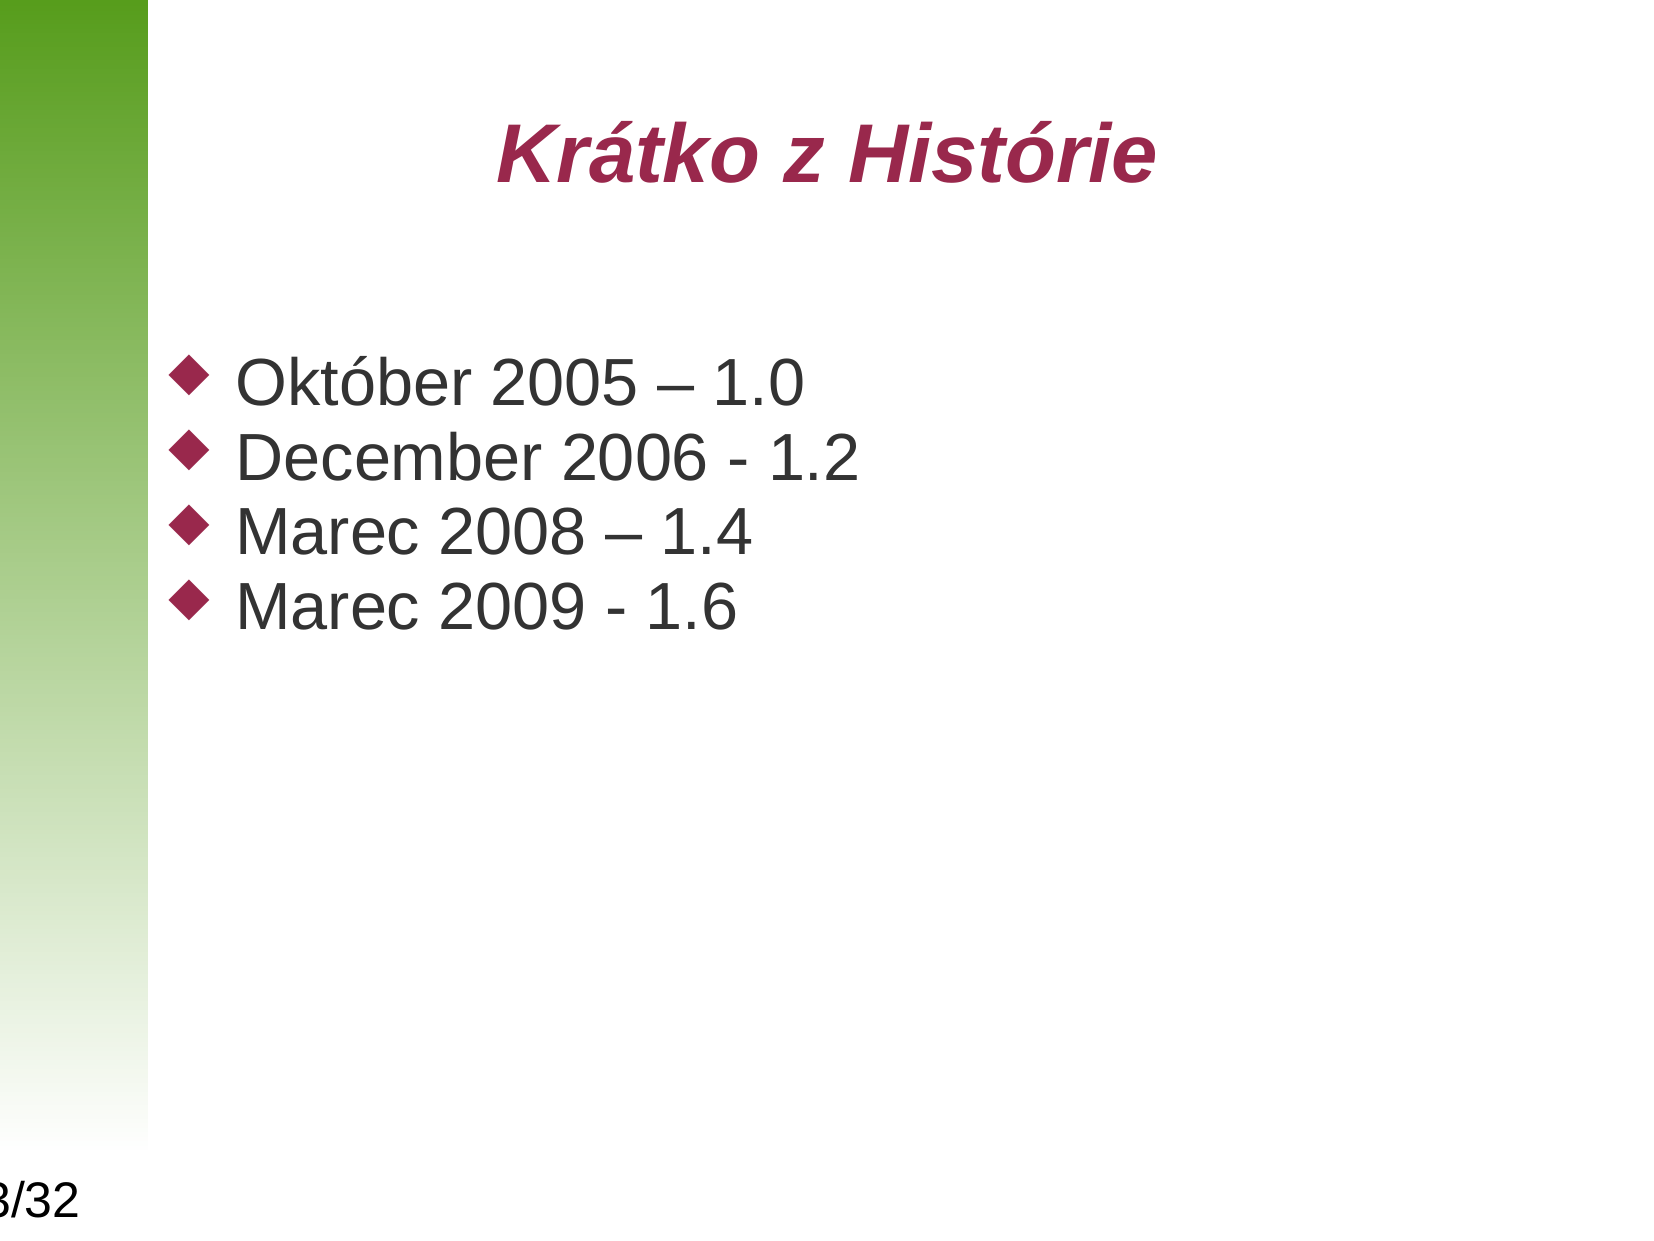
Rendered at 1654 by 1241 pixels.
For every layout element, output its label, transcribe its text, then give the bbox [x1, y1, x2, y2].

title Krátko z Histórie [121, 49, 1534, 257]
list Október 2005 – 1.0 December 2006 - 1.2 Marec 2008 – 1.4 Marec 2009 - 1.6 [152, 344, 1534, 1127]
